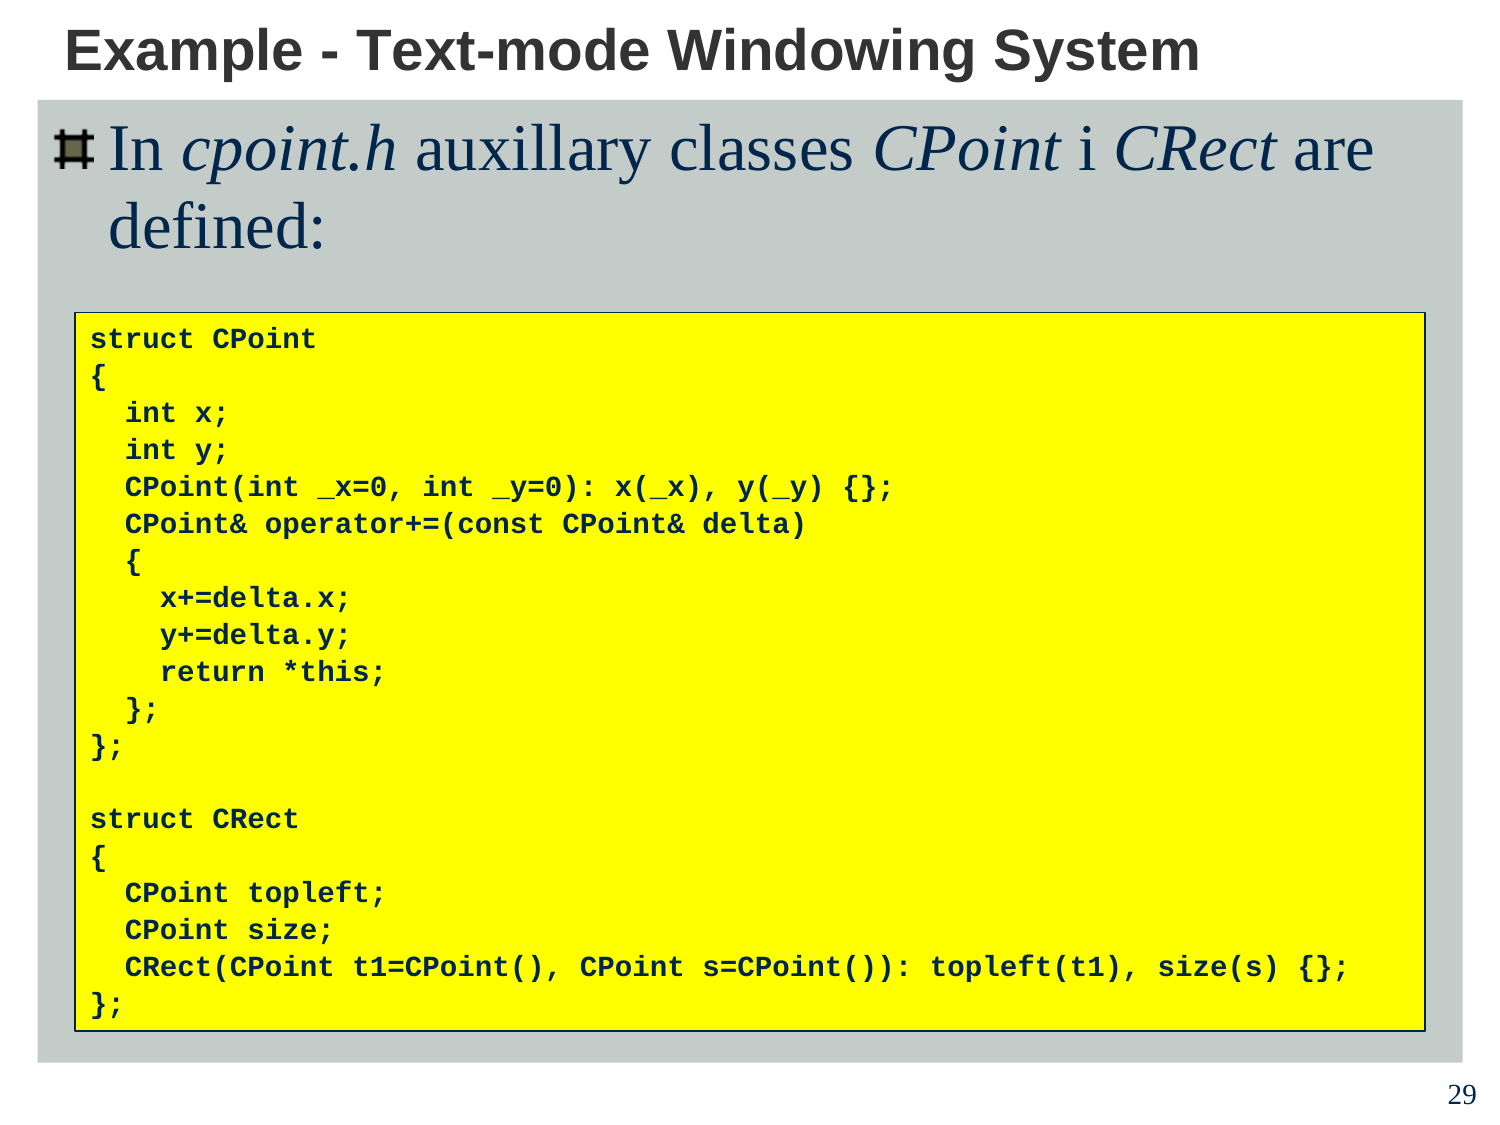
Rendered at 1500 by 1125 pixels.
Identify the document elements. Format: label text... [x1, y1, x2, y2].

title Example - Text-mode Windowing System [50, 0, 1450, 91]
text_box struct CPoint { int x; int y; CPoint(int _x=0, int _y=0): x(_x), y(_y) {}; CPoint& operator+=(const CPoint& delta) { x+=delta.x; y+=delta.y; return *this; }; }; struct CRect { CPoint topleft; CPoint size; CRect(CPoint t1=CPoint(), CPoint s=CPoint()): topleft(t1), size(s) {}; }; [75, 312, 1426, 1037]
list In cpoint.h auxillary classes CPoint i CRect are defined: [37, 99, 1463, 1063]
